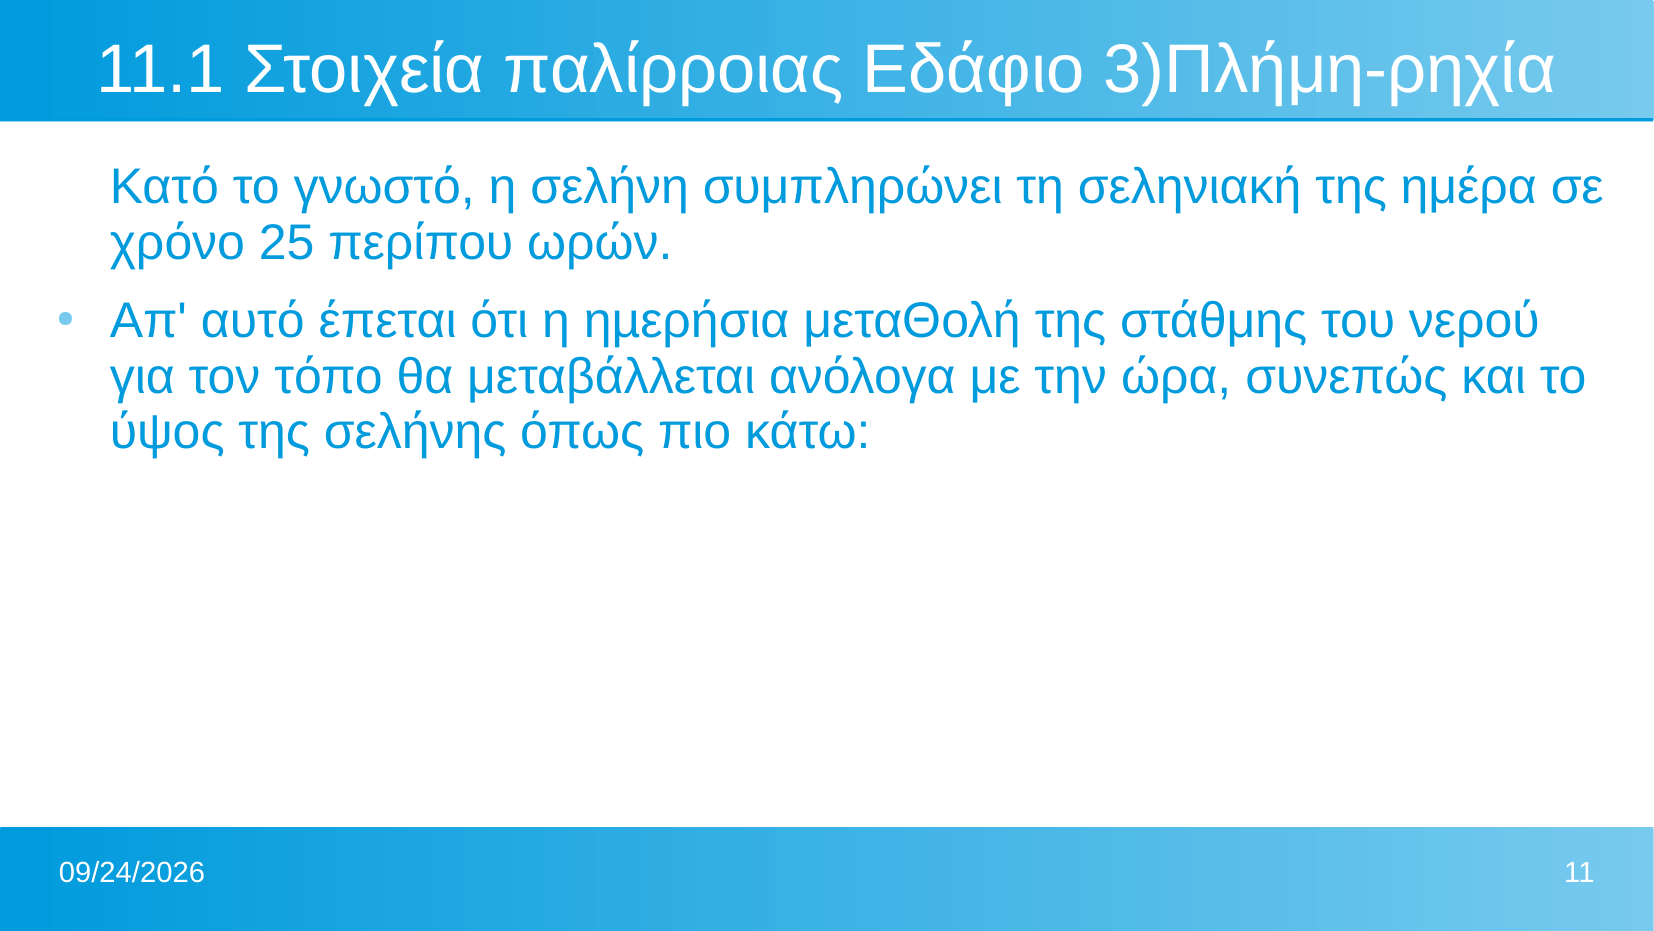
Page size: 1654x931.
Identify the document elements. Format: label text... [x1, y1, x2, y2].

list Κατό το γνωστό, η σελήνη συμπληρώνει τη σεληνιακή της ημέρα σε χρόνο 25 περίπου ωρών. Απ' αυτό έπεται ότι η ηµερήσια μεταΘολή της στάθμης του νερού για τον τόπο θα μεταβάλλεται ανόλογα με την ώρα, συνεπώς και το ύψος της σελήνης όπως πιο κάτω: [38, 158, 1613, 788]
title 11.1 Στοιχεία παλίρροιας Εδάφιο 3)Πλήμη-ρηχία [59, 29, 1595, 108]
